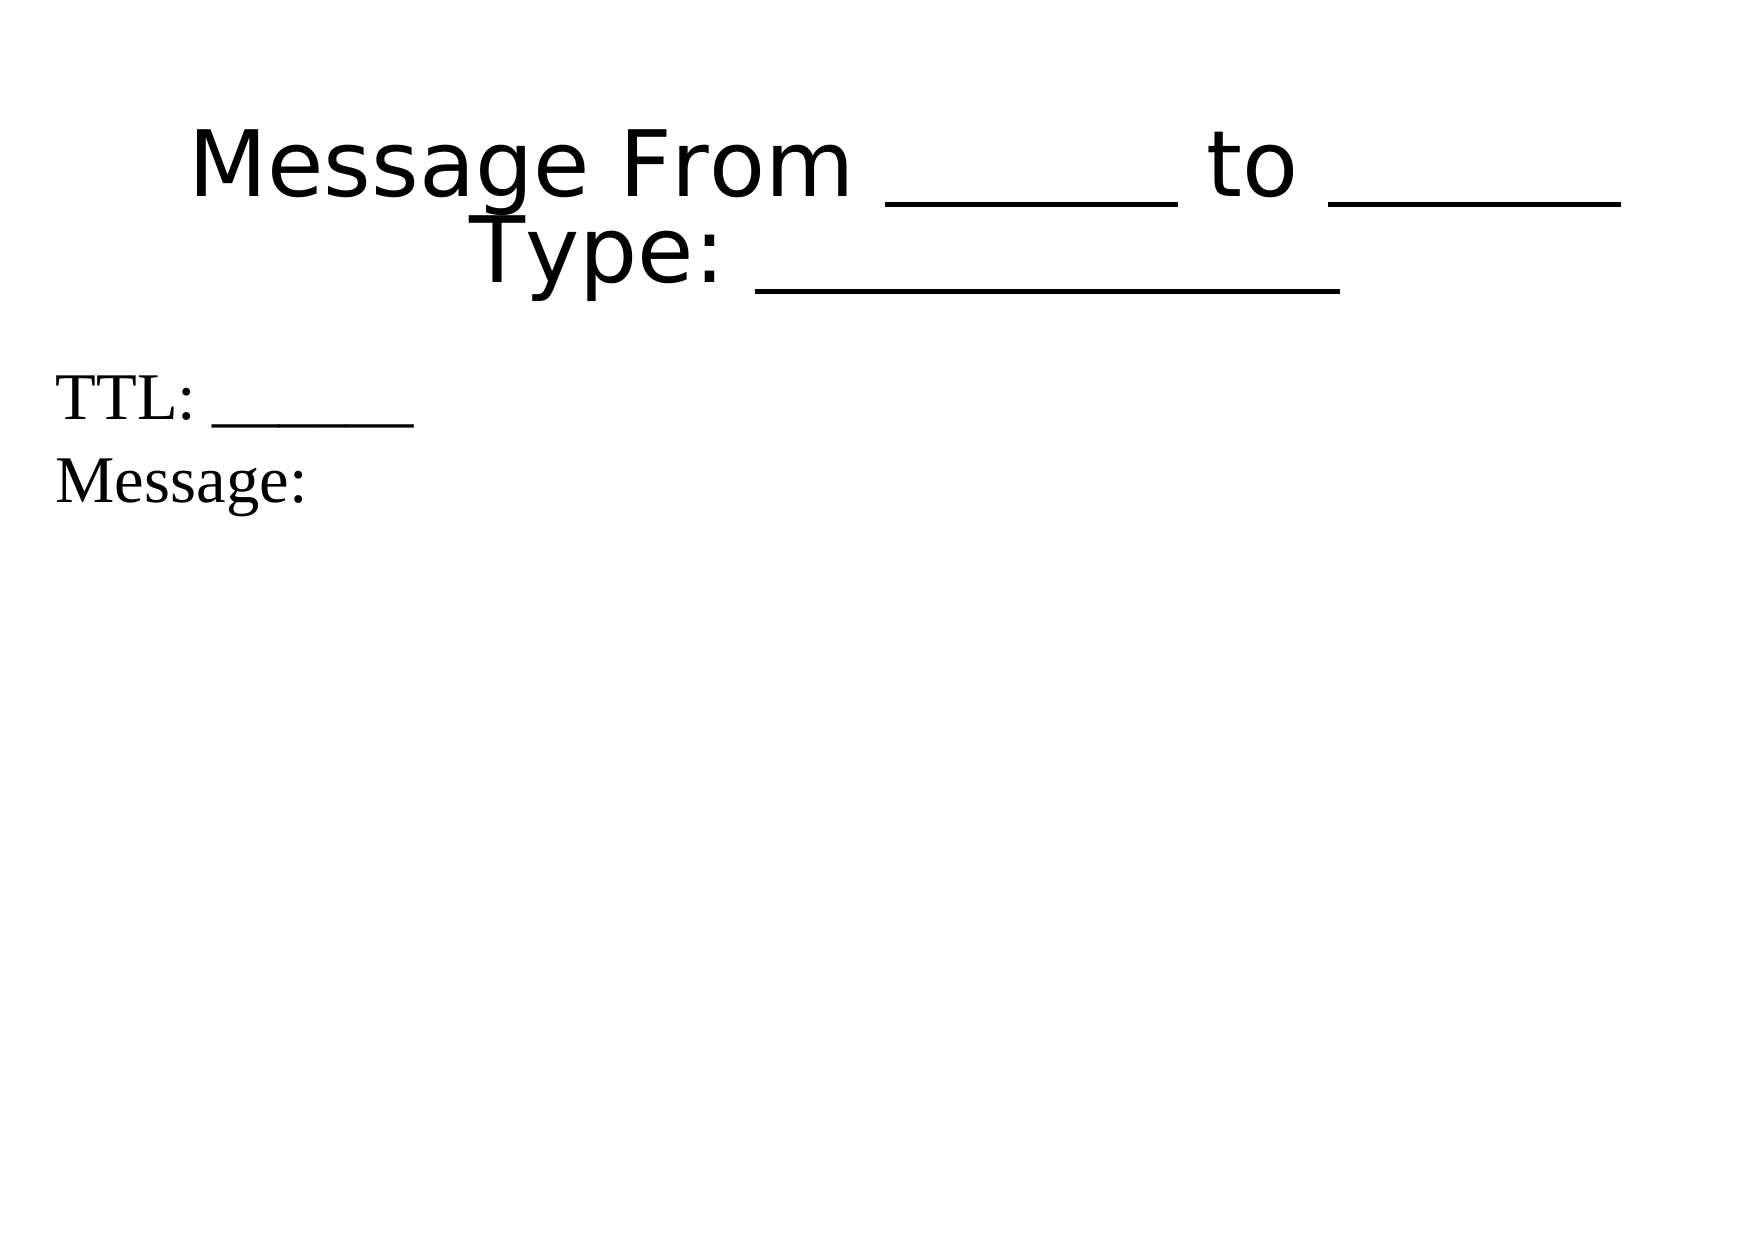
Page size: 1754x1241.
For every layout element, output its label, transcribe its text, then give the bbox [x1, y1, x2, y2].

text_box TTL: ______ Message: [40, 357, 1695, 1103]
title Message From to Type: [123, 63, 1685, 357]
